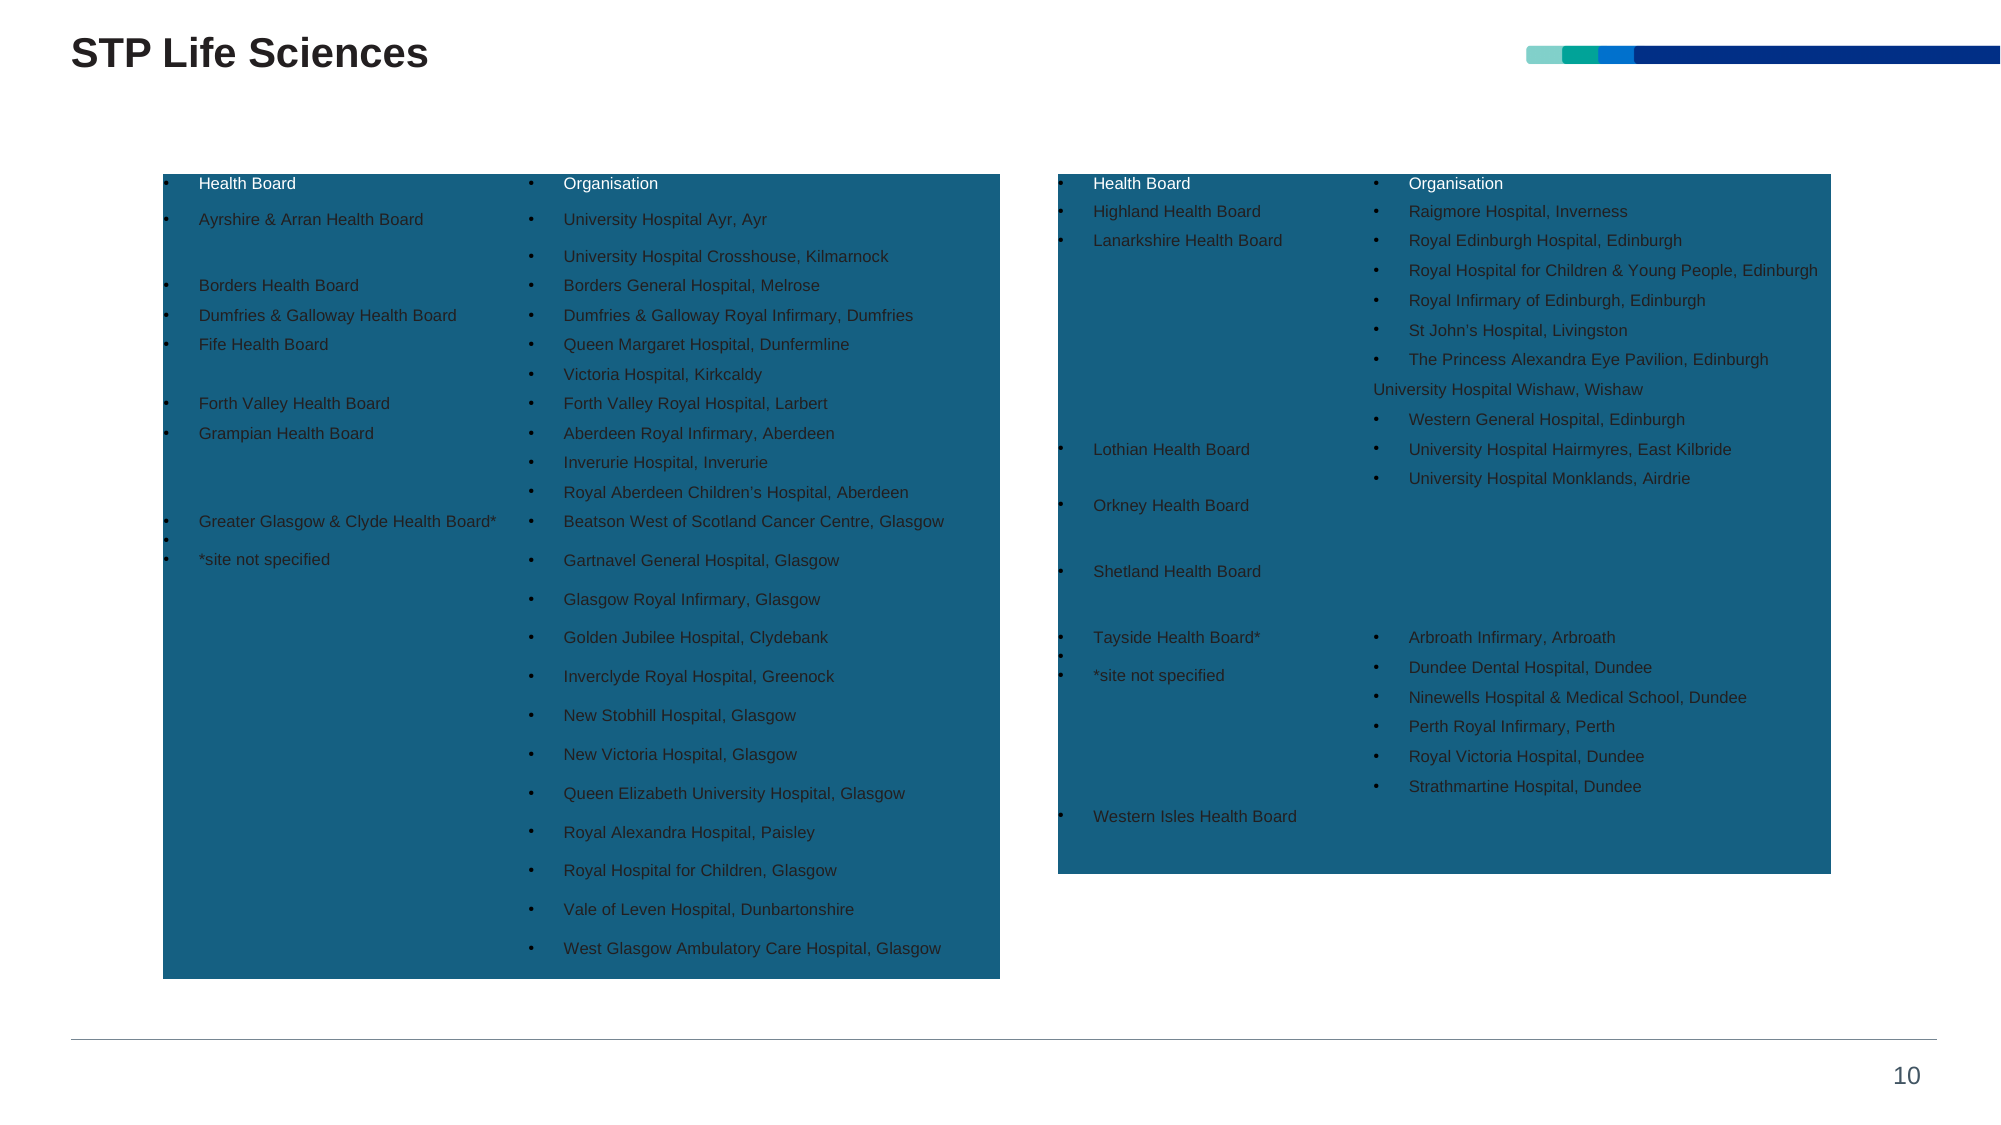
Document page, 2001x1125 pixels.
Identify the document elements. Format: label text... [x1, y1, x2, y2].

table_cell St John’s Hospital, Livingston [1373, 321, 1831, 351]
table_cell Dundee Dental Hospital, Dundee [1373, 658, 1831, 688]
table_cell Greater Glasgow & Clyde Health Board* *site not specified [163, 512, 528, 979]
table_cell Royal Victoria Hospital, Dundee [1373, 747, 1831, 777]
table_cell Strathmartine Hospital, Dundee [1373, 777, 1831, 807]
table_cell Queen Elizabeth University Hospital, Glasgow [528, 784, 1000, 823]
table_cell The Princess Alexandra Eye Pavilion, Edinburgh [1373, 351, 1831, 380]
table_header Organisation [528, 174, 1000, 211]
table_cell Gartnavel General Hospital, Glasgow [528, 551, 1000, 590]
table_cell Lanarkshire Health Board [1058, 232, 1373, 440]
table_cell Vale of Leven Hospital, Dunbartonshire [528, 900, 1000, 939]
table_cell Borders Health Board [163, 277, 528, 306]
table_cell Royal Hospital for Children, Glasgow [528, 862, 1000, 900]
table_cell New Stobhill Hospital, Glasgow [528, 706, 1000, 745]
table_cell University Hospital Wishaw, Wishaw [1373, 380, 1831, 410]
table_cell Dumfries & Galloway Royal Infirmary, Dumfries [528, 306, 1000, 336]
table_cell Royal Alexandra Hospital, Paisley [528, 823, 1000, 862]
table_cell [1373, 496, 1831, 562]
table_cell Forth Valley Royal Hospital, Larbert [528, 395, 1000, 424]
table_header Organisation [1373, 174, 1831, 202]
table_cell Inverurie Hospital, Inverurie [528, 453, 1000, 483]
table_cell Royal Hospital for Children & Young People, Edinburgh [1373, 261, 1831, 291]
table_cell Western Isles Health Board [1058, 807, 1373, 874]
table_cell University Hospital Crosshouse, Kilmarnock [528, 247, 1000, 277]
table_cell University Hospital Hairmyres, East Kilbride [1373, 440, 1831, 469]
table_cell Royal Aberdeen Children’s Hospital, Aberdeen [528, 483, 1000, 512]
table_cell Victoria Hospital, Kirkcaldy [528, 365, 1000, 395]
table_cell University Hospital Monklands, Airdrie [1373, 469, 1831, 496]
table_cell Tayside Health Board* *site not specified [1058, 629, 1373, 807]
table_cell University Hospital Ayr, Ayr [528, 211, 1000, 247]
table_cell Arbroath Infirmary, Arbroath [1373, 629, 1831, 658]
table_cell West Glasgow Ambulatory Care Hospital, Glasgow [528, 939, 1000, 979]
table_cell Ayrshire & Arran Health Board [163, 211, 528, 277]
table_cell Golden Jubilee Hospital, Clydebank [528, 629, 1000, 668]
title STP Life Sciences [70, 32, 1513, 79]
table_cell [1373, 562, 1831, 629]
table_cell Dumfries & Galloway Health Board [163, 306, 528, 336]
table_cell Ninewells Hospital & Medical School, Dundee [1373, 688, 1831, 718]
table_cell Beatson West of Scotland Cancer Centre, Glasgow [528, 512, 1000, 551]
table_cell Royal Infirmary of Edinburgh, Edinburgh [1373, 291, 1831, 321]
table_cell Raigmore Hospital, Inverness [1373, 202, 1831, 232]
table_cell Royal Edinburgh Hospital, Edinburgh [1373, 232, 1831, 261]
table_cell Perth Royal Infirmary, Perth [1373, 718, 1831, 747]
table_cell Glasgow Royal Infirmary, Glasgow [528, 590, 1000, 629]
table_cell Grampian Health Board [163, 424, 528, 512]
table_cell Western General Hospital, Edinburgh [1373, 410, 1831, 440]
table_cell Forth Valley Health Board [163, 395, 528, 424]
table_cell Aberdeen Royal Infirmary, Aberdeen [528, 424, 1000, 453]
table_header Health Board [1058, 174, 1373, 202]
table_cell Highland Health Board [1058, 202, 1373, 232]
table_cell New Victoria Hospital, Glasgow [528, 745, 1000, 784]
table_header Health Board [163, 174, 528, 211]
table_cell [1373, 807, 1831, 874]
table_cell Fife Health Board [163, 336, 528, 395]
table_cell Shetland Health Board [1058, 562, 1373, 629]
table_cell Borders General Hospital, Melrose [528, 277, 1000, 306]
table_cell Inverclyde Royal Hospital, Greenock [528, 668, 1000, 706]
table_cell Lothian Health Board [1058, 440, 1373, 496]
table_cell Queen Margaret Hospital, Dunfermline [528, 336, 1000, 365]
table_cell Orkney Health Board [1058, 496, 1373, 562]
